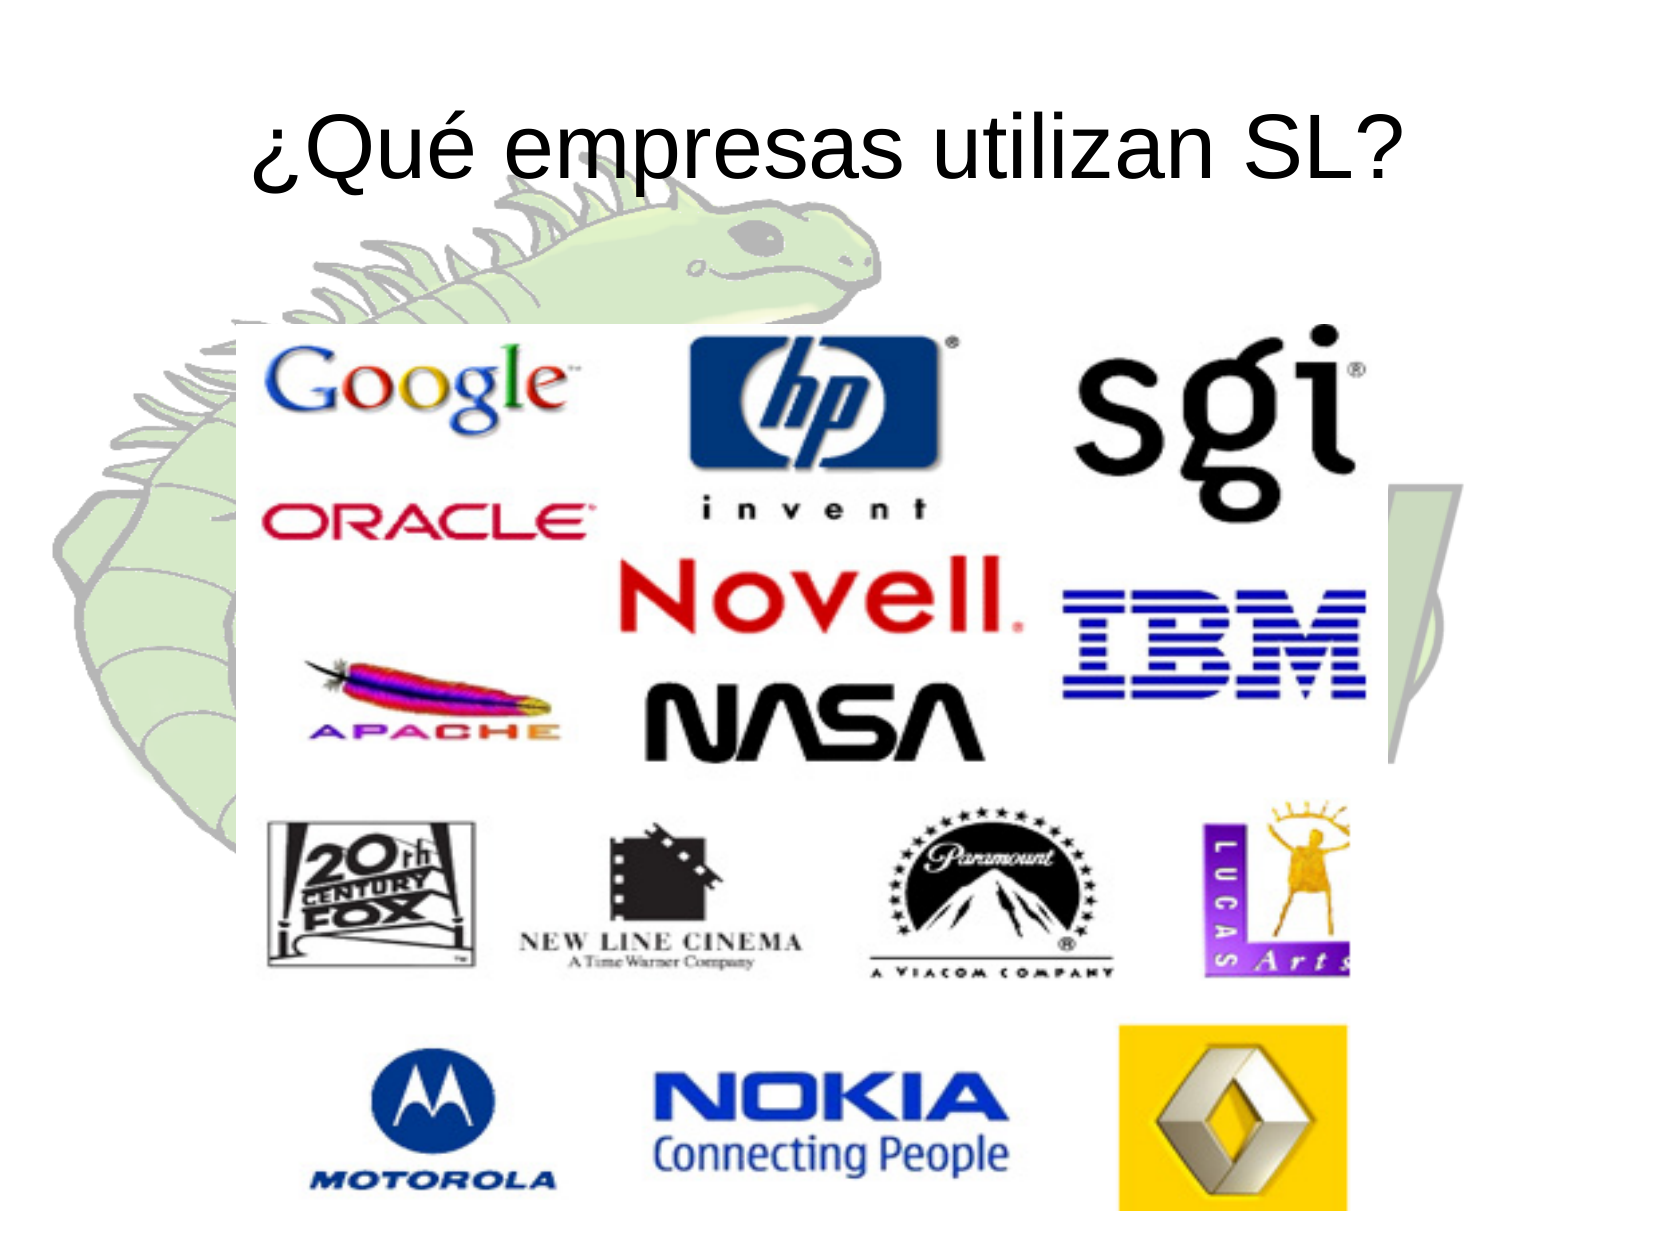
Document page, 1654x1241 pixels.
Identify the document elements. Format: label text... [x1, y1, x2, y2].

picture [0, 0, 1654, 1241]
title ¿Qué empresas utilizan SL? [208, 59, 1447, 234]
